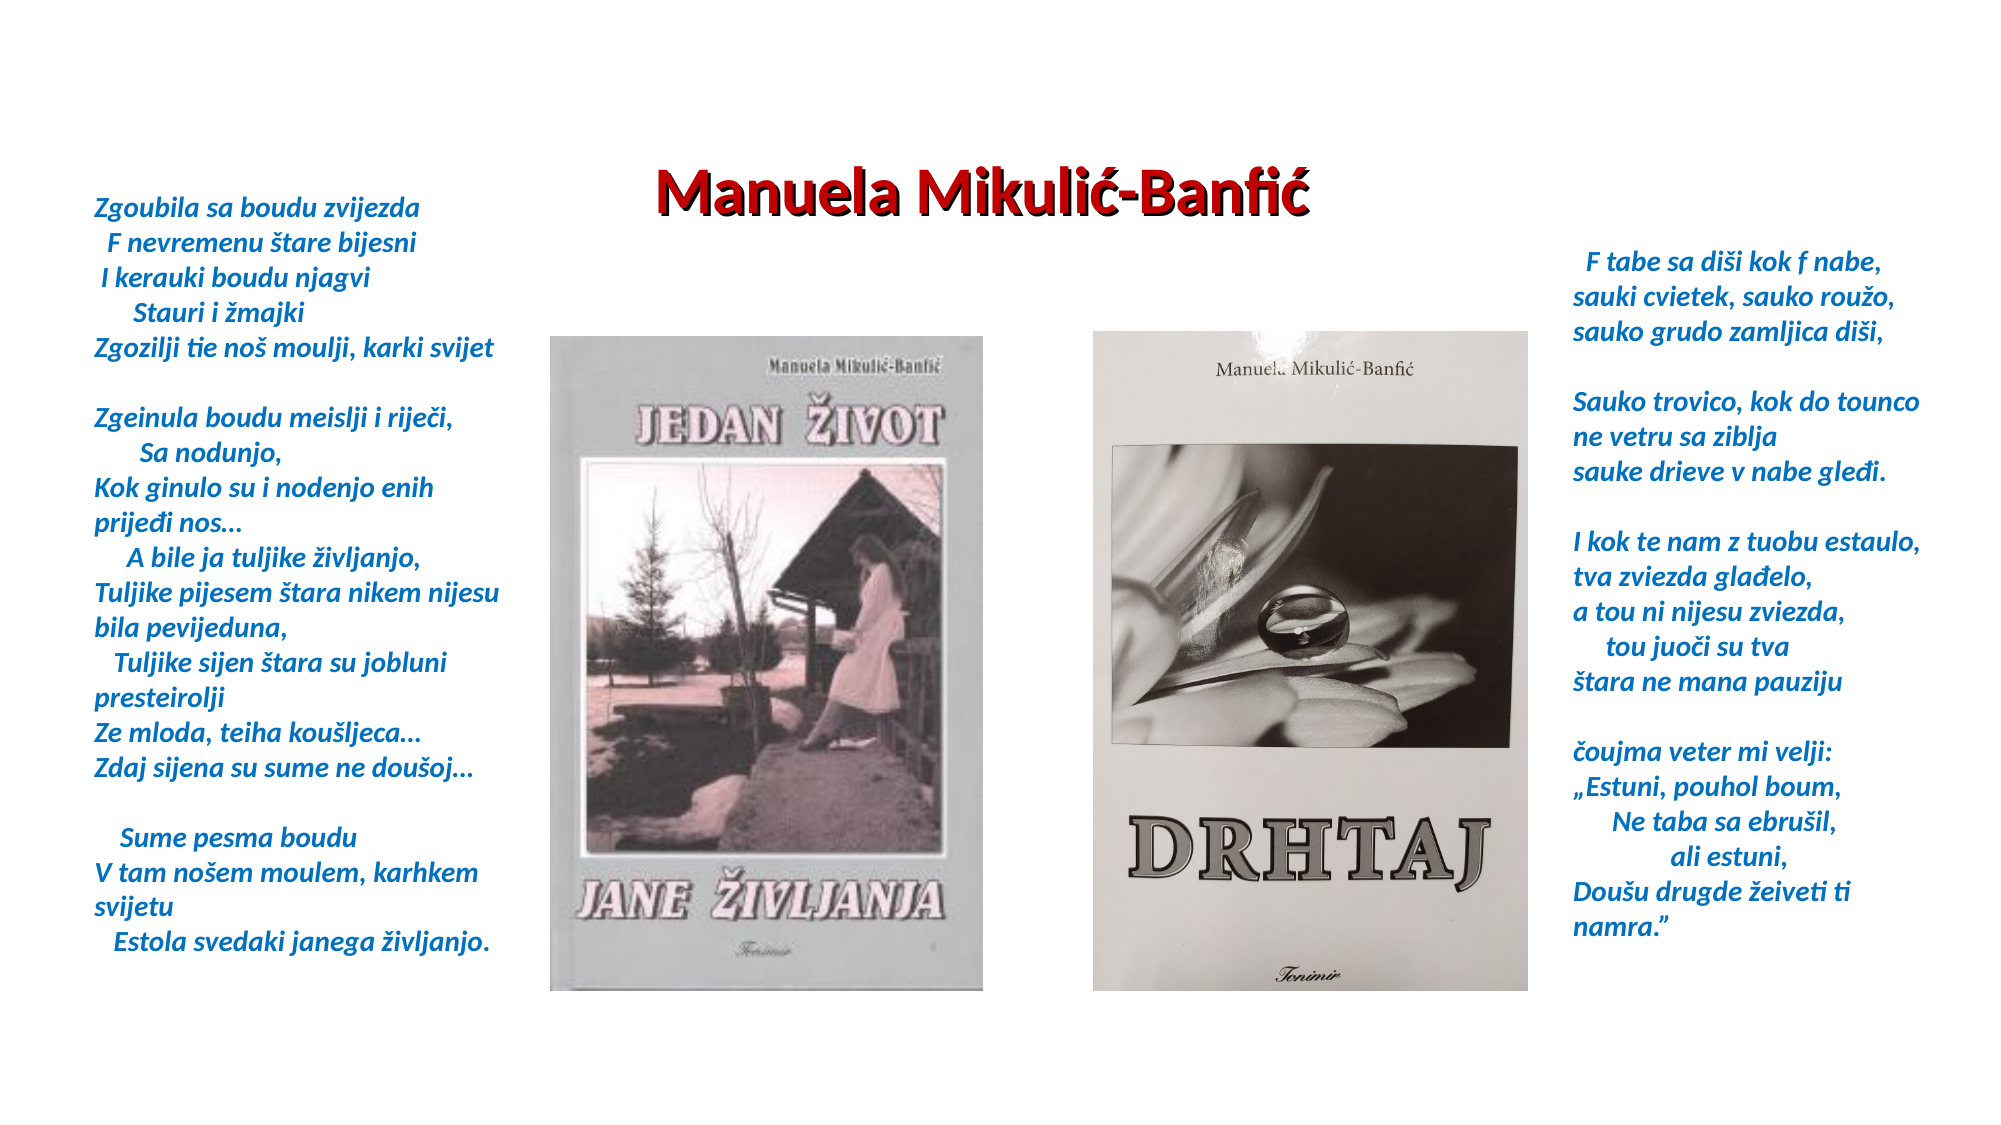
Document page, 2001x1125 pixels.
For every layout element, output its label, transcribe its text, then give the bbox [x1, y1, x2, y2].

picture [550, 336, 983, 991]
text_box F tabe sa diši kok f nabe, sauki cvietek, sauko roužo, sauko grudo zamljica diši, Sauko trovico, kok do tounco ne vetru sa ziblja sauke drieve v nabe gleđi. I kok te nam z tuobu estaulo, tva zviezda glađelo, a tou ni nijesu zviezda, tou juoči su tva štara ne mana pauziju čoujma veter mi velji: „Estuni, pouhol boum, Ne taba sa ebrušil, ali estuni, Doušu drugde žeiveti ti namra.” [1558, 235, 1963, 1125]
text_box Manuela Mikulić-Banfić [187, 139, 1777, 236]
picture [1093, 331, 1528, 991]
text_box Zgoubila sa boudu zvijezda F nevremenu štare bijesni I kerauki boudu njagvi Stauri i žmajki Zgozilji tie noš moulji, karki svijet Zgeinula boudu meislji i riječi, Sa nodunjo, Kok ginulo su i nodenjo enih prijeđi nos… A bile ja tuljike življanjo, Tuljike pijesem štara nikem nijesu bila pevijeduna, Tuljike sijen štara su jobluni presteirolji Ze mloda, teiha koušljeca… Zdaj sijena su sume ne doušoj… Sume pesma boudu V tam nošem moulem, karhkem svijetu Estola svedaki janega življanjo. [79, 181, 518, 1020]
